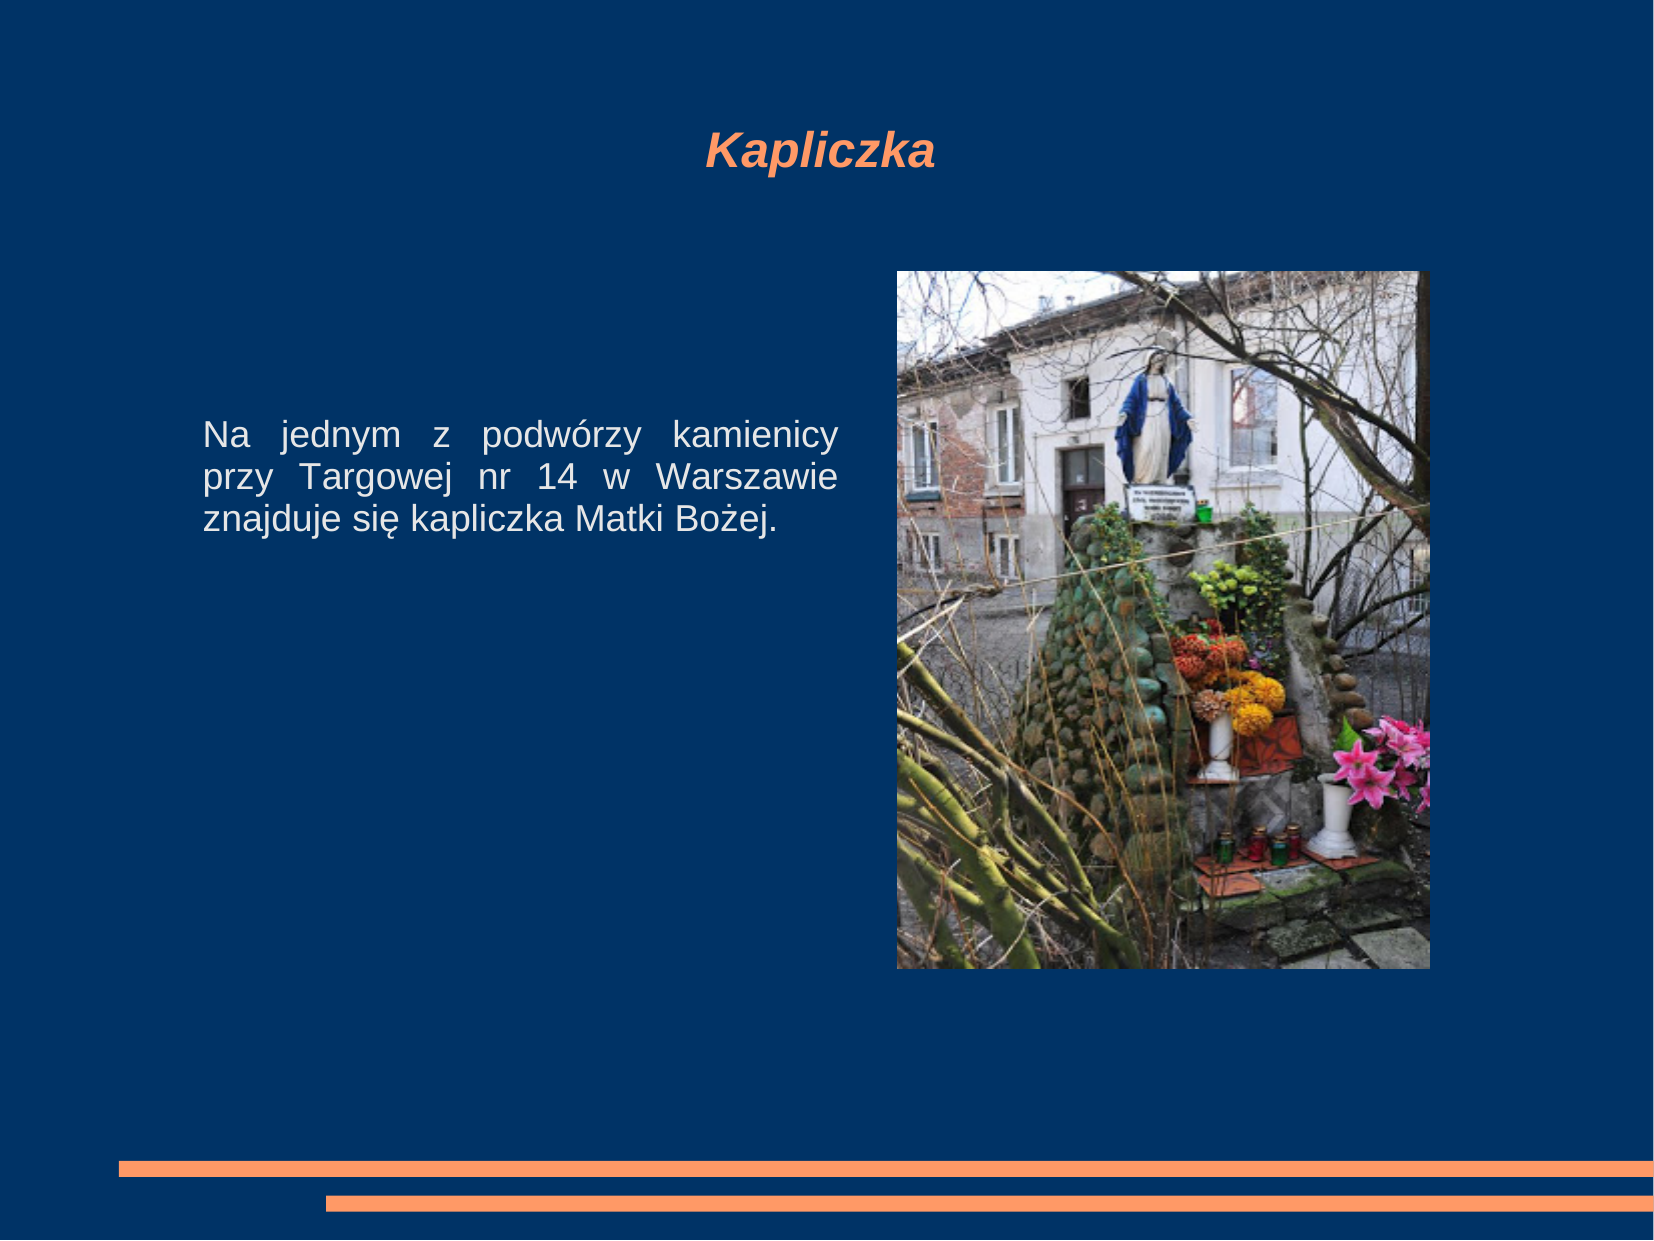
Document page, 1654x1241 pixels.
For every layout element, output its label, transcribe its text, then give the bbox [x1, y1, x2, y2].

picture [897, 271, 1430, 969]
title Kapliczka [121, 46, 1534, 254]
list Na jednym z podwórzy kamienicy przy Targowej nr 14 w Warszawie znajduje się kapliczka Matki Bożej. [131, 413, 839, 1016]
